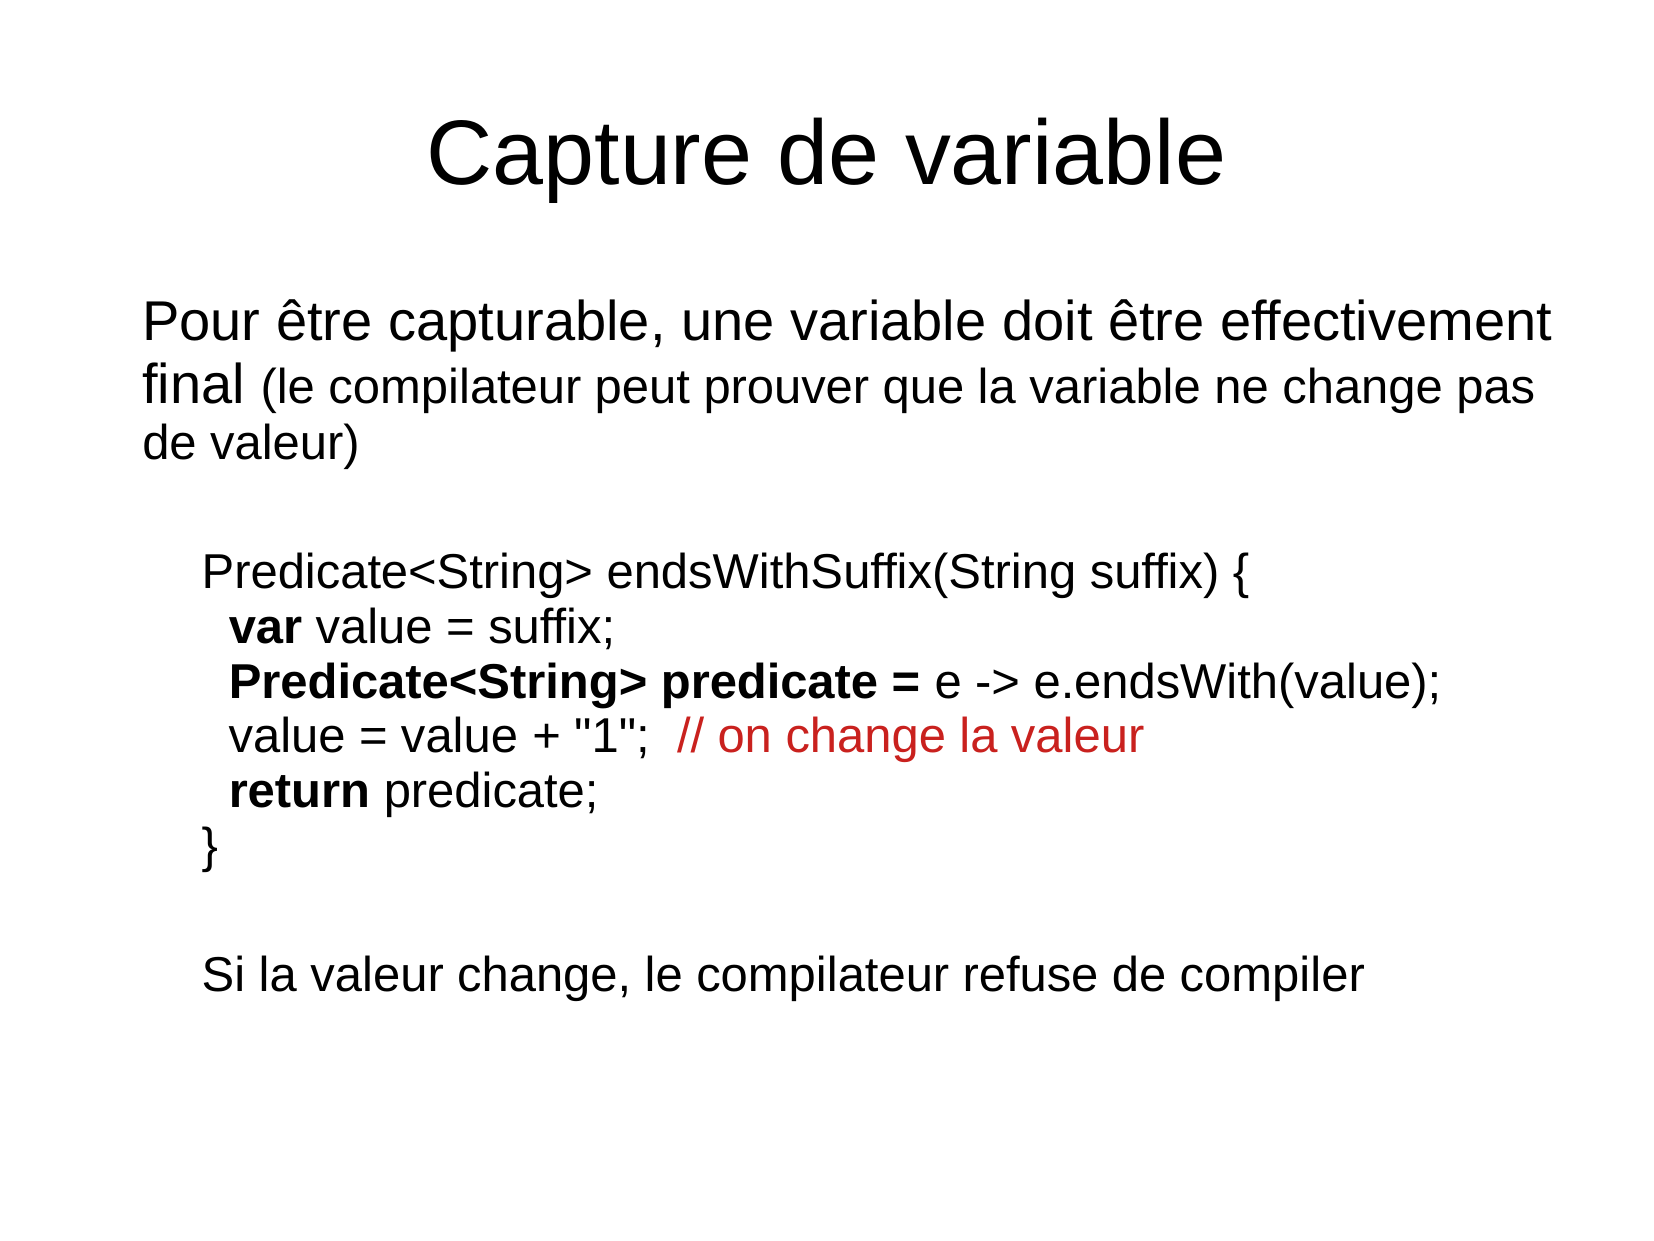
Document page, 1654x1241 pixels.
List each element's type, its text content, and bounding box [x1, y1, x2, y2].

list Pour être capturable, une variable doit être effectivement final (le compilateur peut prouver que la variable ne change pas de valeur) Predicate<String> endsWithSuffix(String suffix) { var value = suffix; Predicate<String> predicate = e -> e.endsWith(value); value = value + "1"; // on change la valeur return predicate; } Si la valeur change, le compilateur refuse de compiler [82, 290, 1571, 1010]
title Capture de variable [82, 49, 1571, 257]
